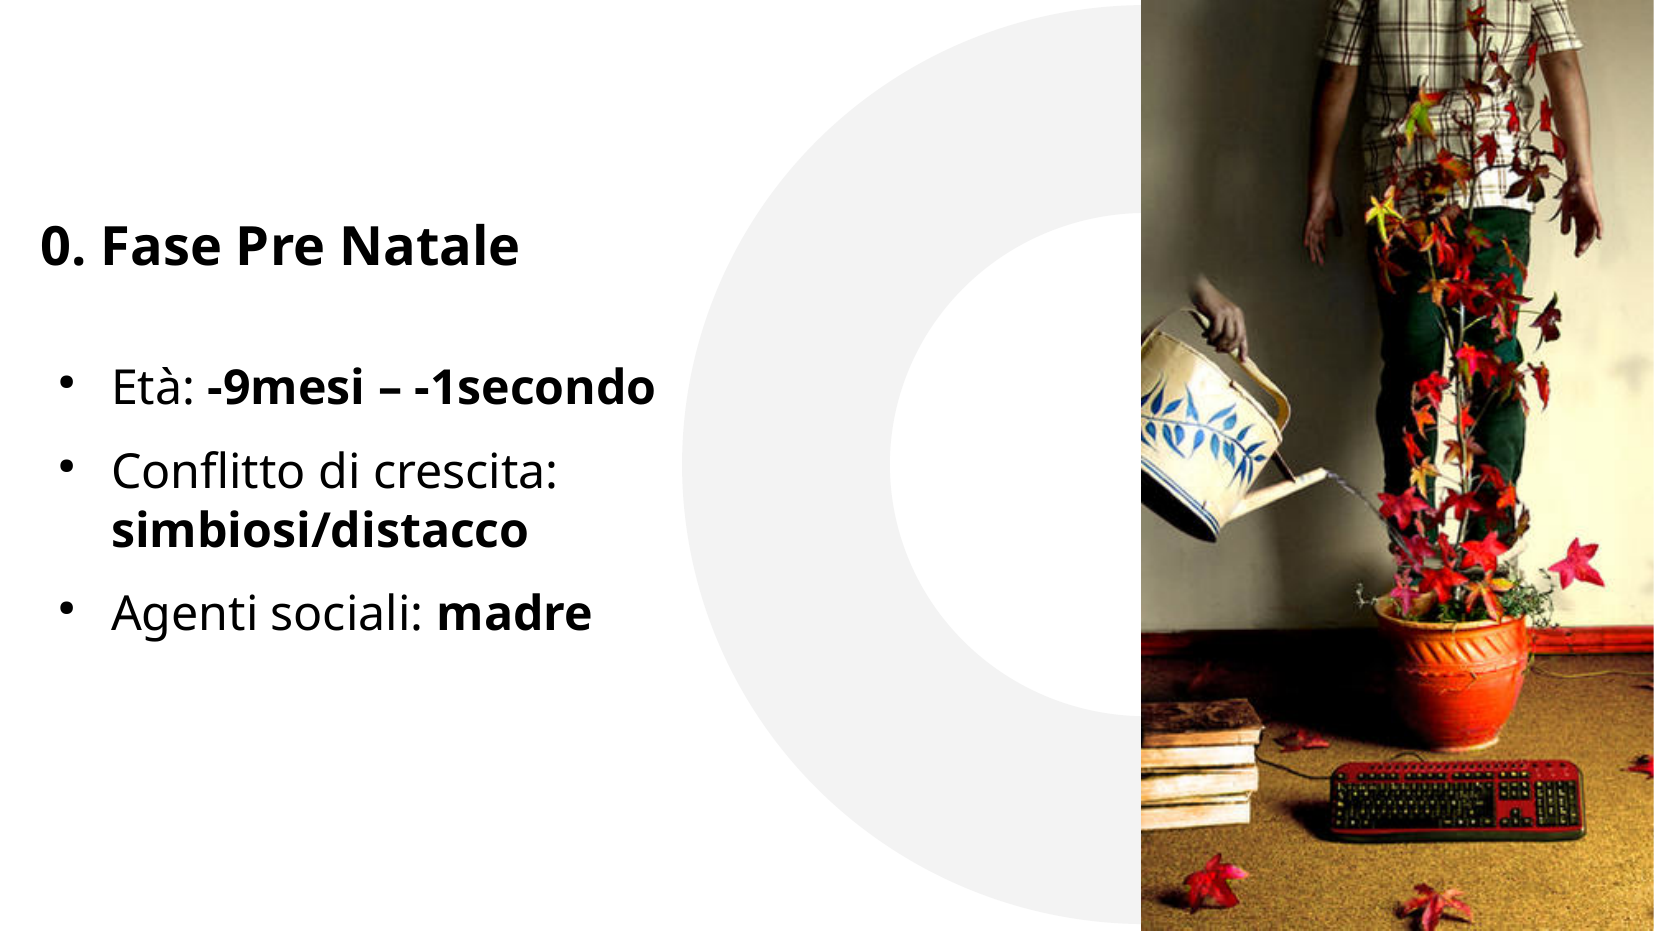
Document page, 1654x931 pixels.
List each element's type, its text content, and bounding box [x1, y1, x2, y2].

picture [1141, 0, 1654, 931]
list Età: -9mesi – -1secondo Conflitto di crescita: simbiosi/distacco Agenti sociali: madre [40, 357, 1123, 712]
title 0. Fase Pre Natale [40, 178, 897, 311]
